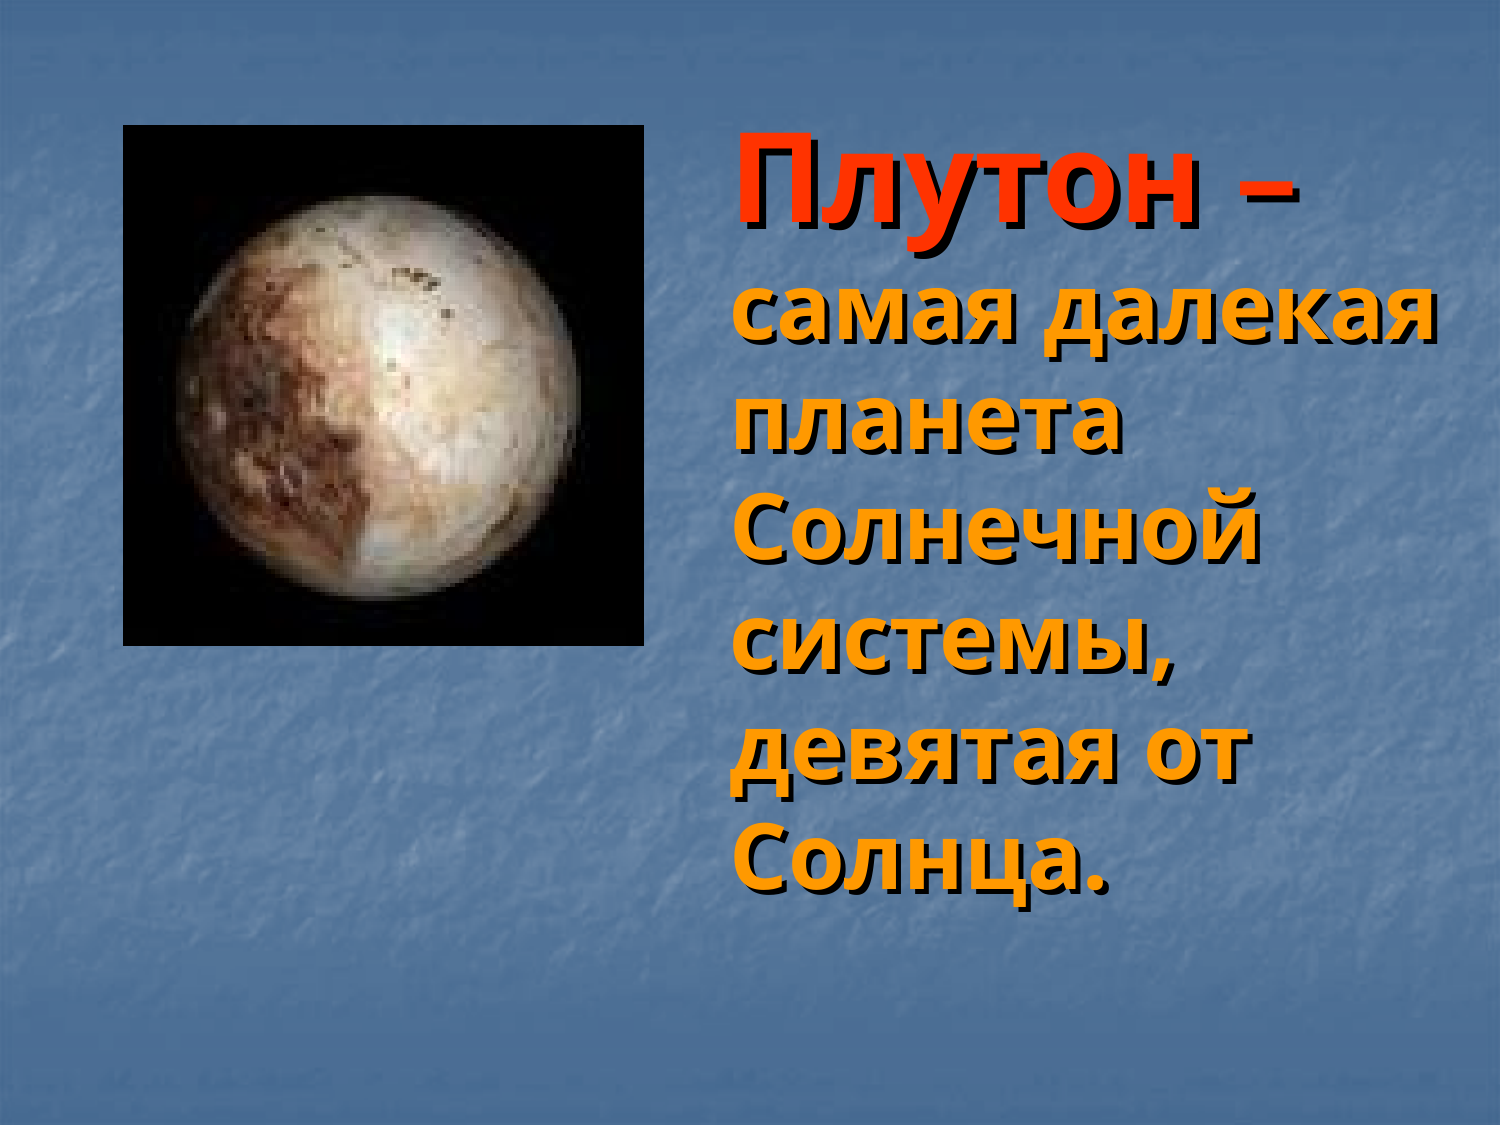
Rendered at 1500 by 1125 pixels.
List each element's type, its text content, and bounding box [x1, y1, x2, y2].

text_box Плутон – самая далекая планета Солнечной системы, девятая от Солнца. [714, 90, 1368, 915]
picture [123, 125, 644, 646]
